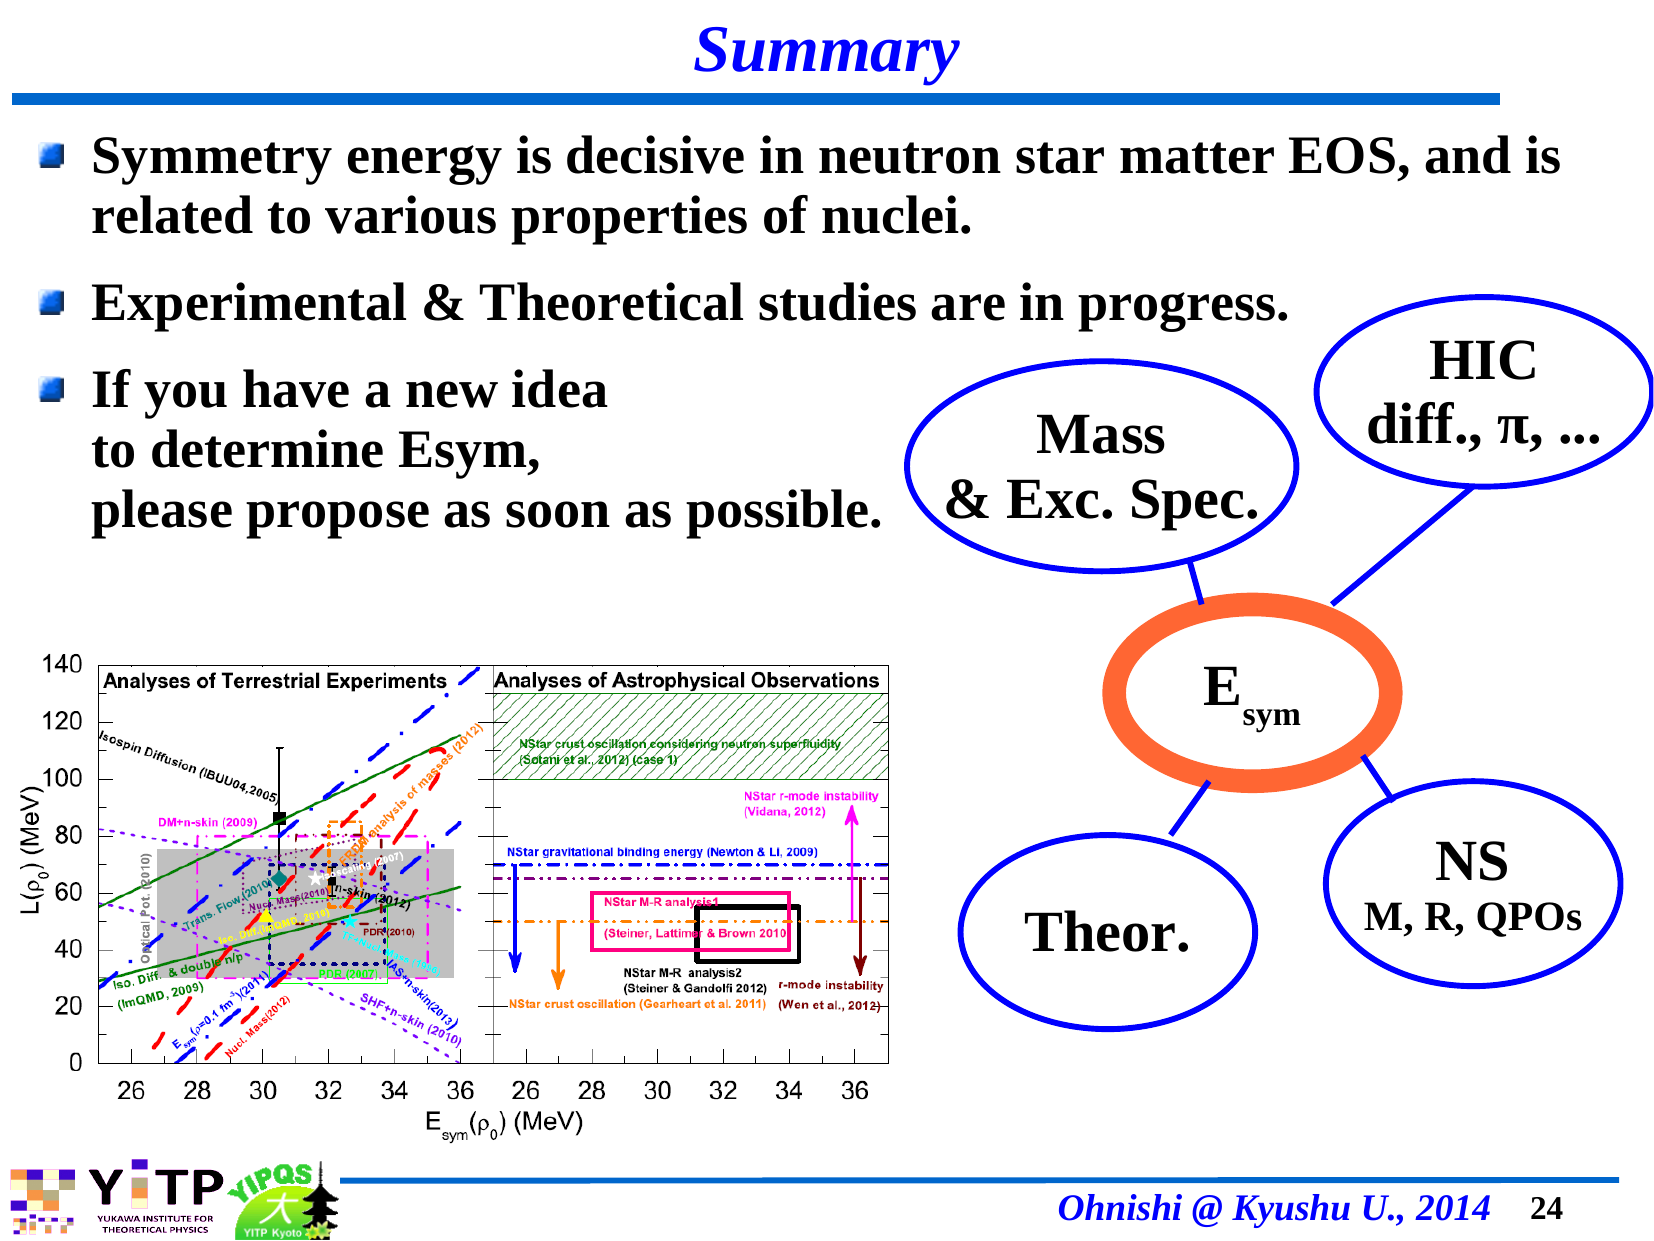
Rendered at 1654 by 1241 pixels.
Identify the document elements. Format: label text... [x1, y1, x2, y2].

text_box Mass & Exc. Spec. [907, 361, 1297, 572]
list Symmetry energy is decisive in neutron star matter EOS, and is related to various properties of nuclei. Experimental & Theoretical studies are in progress. If you have a new idea to determine Esym, please propose as soon as possible. [20, 124, 1621, 1137]
text_box HIC diff., π, ... [1316, 297, 1653, 487]
picture [7, 644, 899, 1145]
picture [0, 1154, 340, 1241]
text_box Theor. [960, 835, 1256, 1030]
text_box Esym [1114, 604, 1391, 782]
text_box NS M, R, QPOs [1325, 781, 1621, 987]
title Summary [0, 0, 1654, 99]
